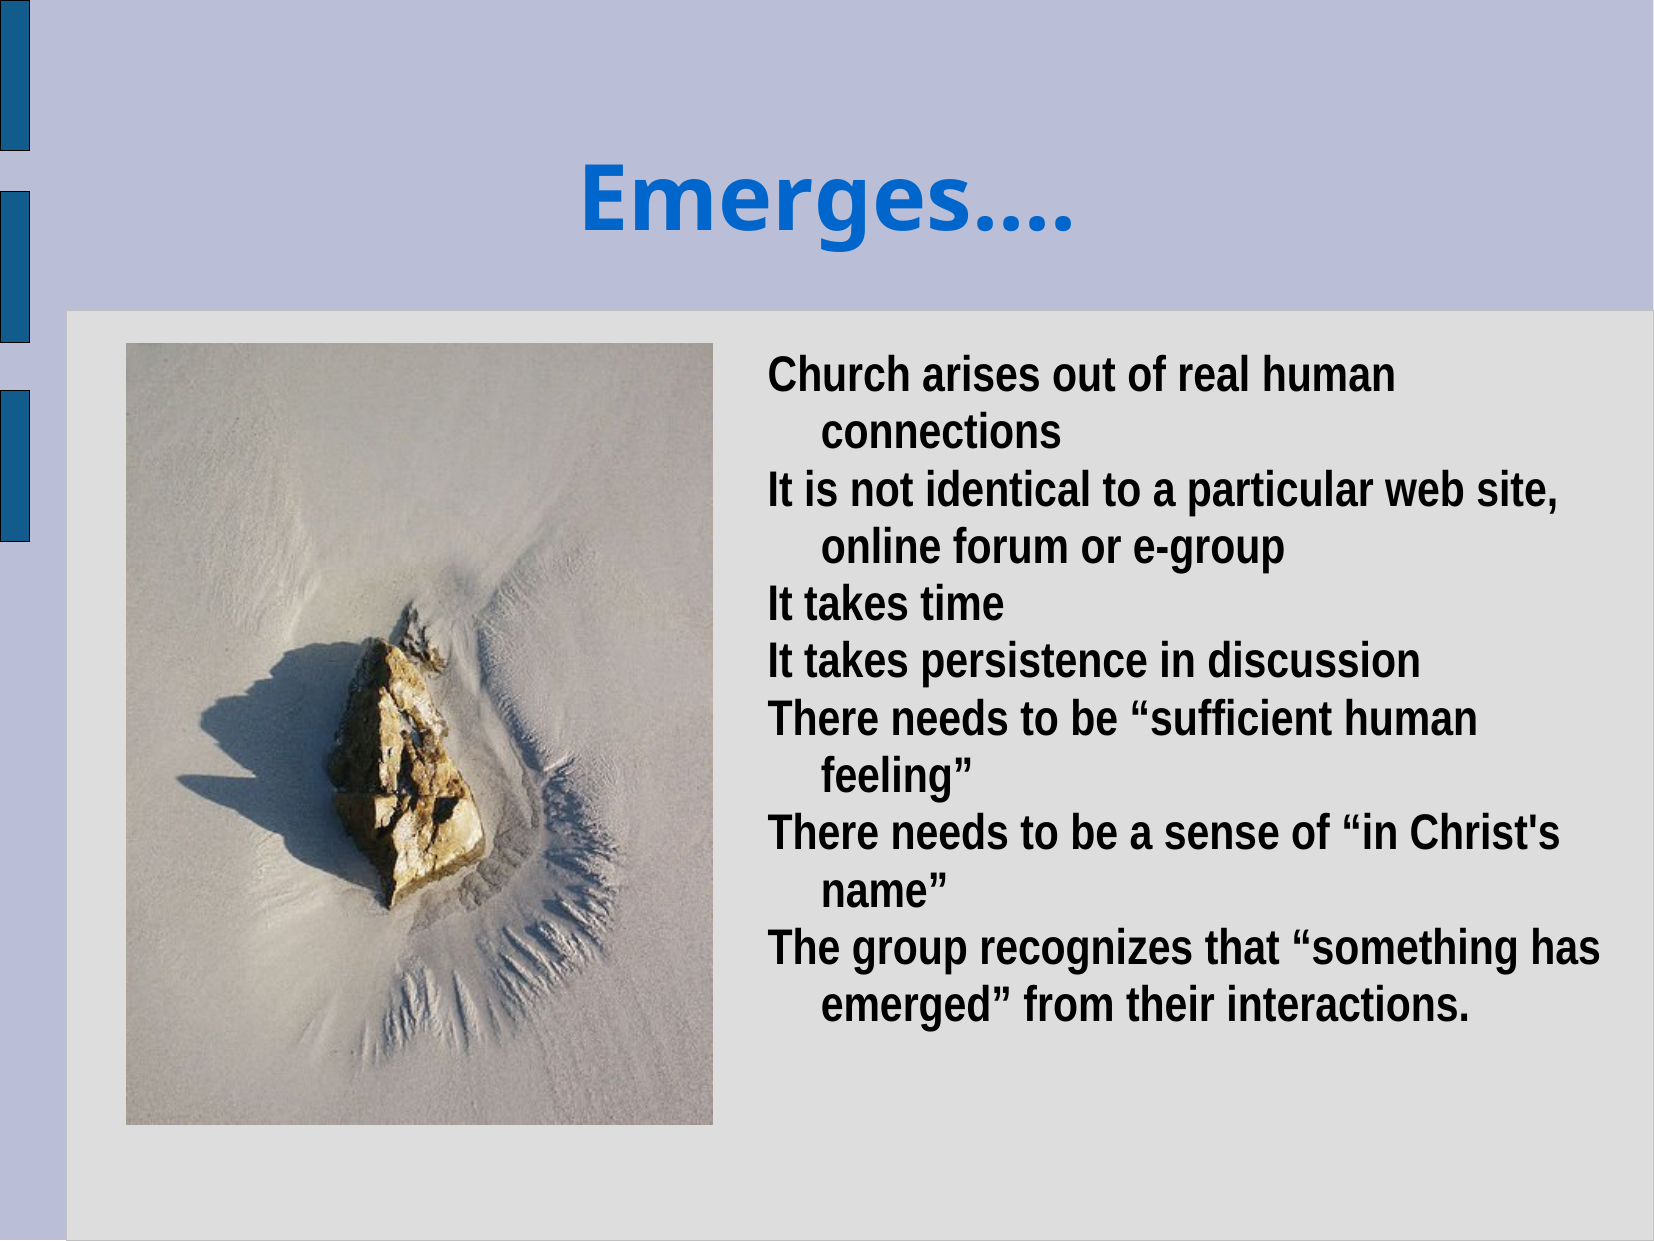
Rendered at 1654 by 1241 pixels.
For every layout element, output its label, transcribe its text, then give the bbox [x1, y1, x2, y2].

picture [126, 343, 713, 1126]
title Emerges.... [121, 91, 1534, 299]
list Church arises out of real human connections It is not identical to a particular web site, online forum or e-group It takes time It takes persistence in discussion There needs to be “sufficient human feeling” There needs to be a sense of “in Christ's name” The group recognizes that “something has emerged” from their interactions. [750, 344, 1613, 1127]
